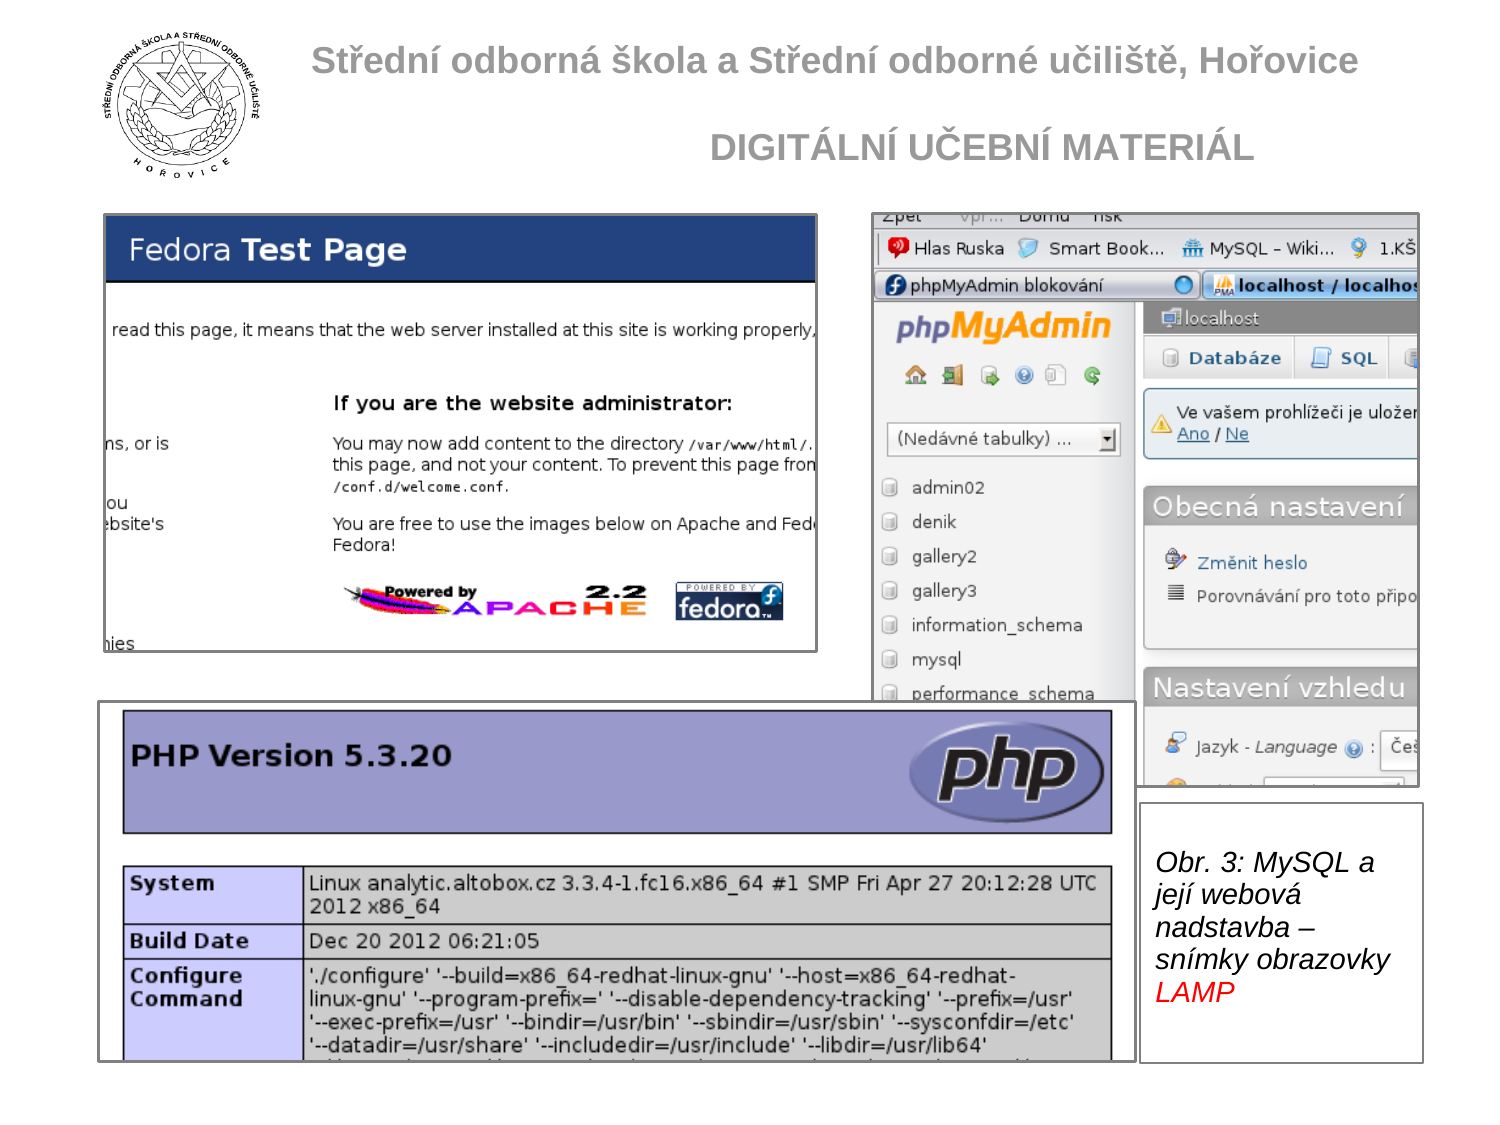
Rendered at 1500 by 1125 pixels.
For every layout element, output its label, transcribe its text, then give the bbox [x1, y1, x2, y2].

text_box Obr. 3: MySQL a její webová nadstavba – snímky obrazovky LAMP [1139, 803, 1424, 1063]
picture [100, 702, 1134, 1061]
picture [102, 31, 260, 178]
picture [874, 215, 1418, 786]
picture [106, 215, 815, 650]
